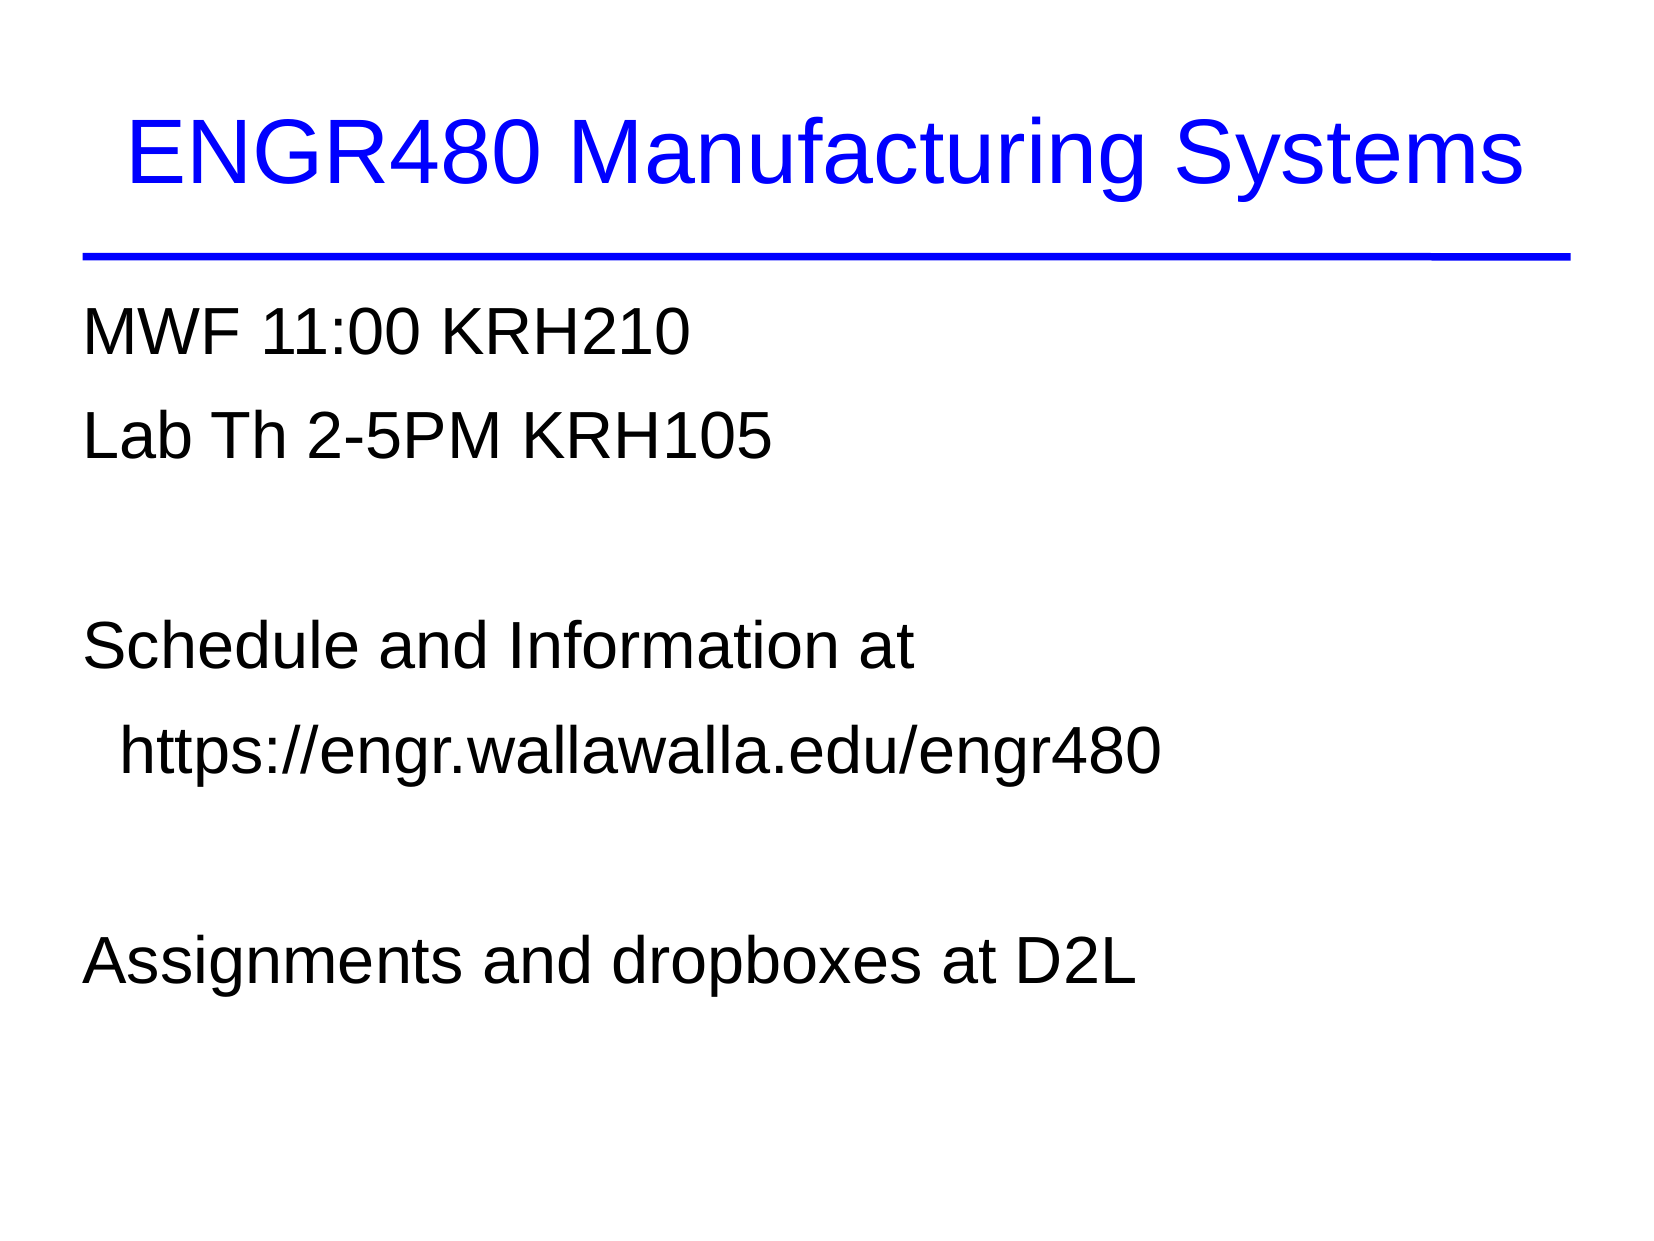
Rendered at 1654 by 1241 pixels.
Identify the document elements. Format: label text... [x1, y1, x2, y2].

list MWF 11:00 KRH210 Lab Th 2-5PM KRH105 Schedule and Information at https://engr.wallawalla.edu/engr480 Assignments and dropboxes at D2L [82, 290, 1571, 1009]
title ENGR480 Manufacturing Systems [82, 49, 1571, 256]
